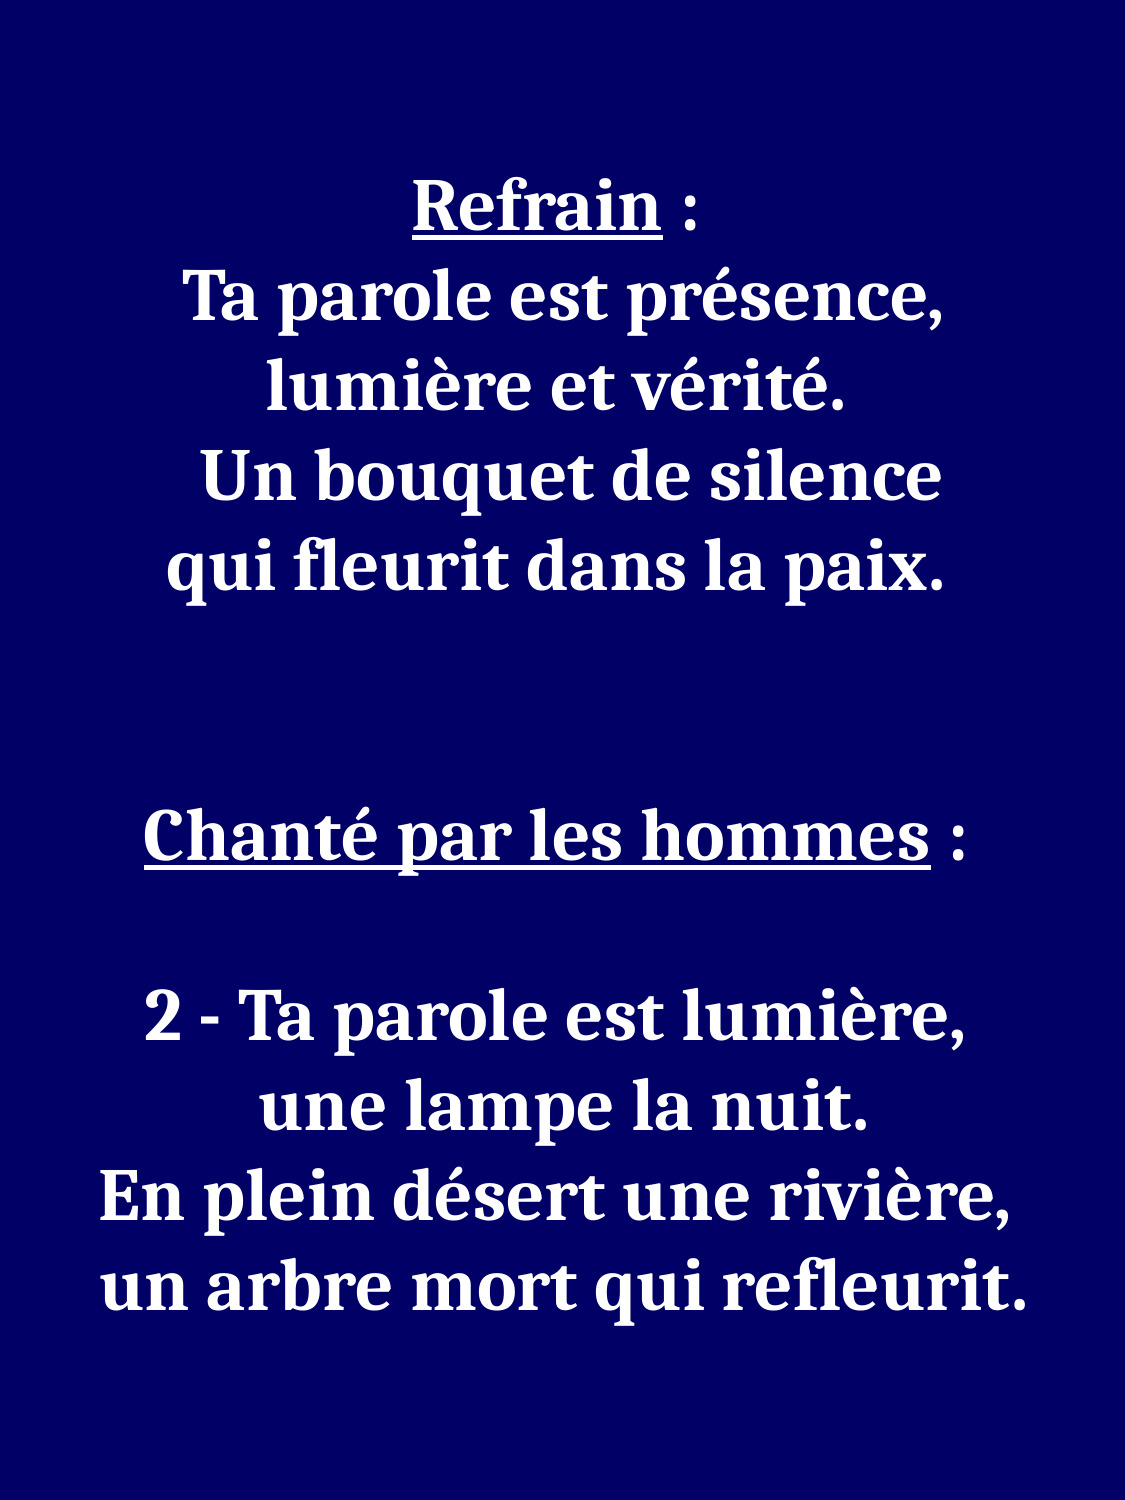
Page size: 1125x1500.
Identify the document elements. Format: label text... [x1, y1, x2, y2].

text_box Refrain : Ta parole est présence, lumière et vérité. Un bouquet de silence qui fleurit dans la paix. Chanté par les hommes : 2 - Ta parole est lumière, une lampe la nuit. En plein désert une rivière, un arbre mort qui refleurit. [0, 147, 1125, 1500]
